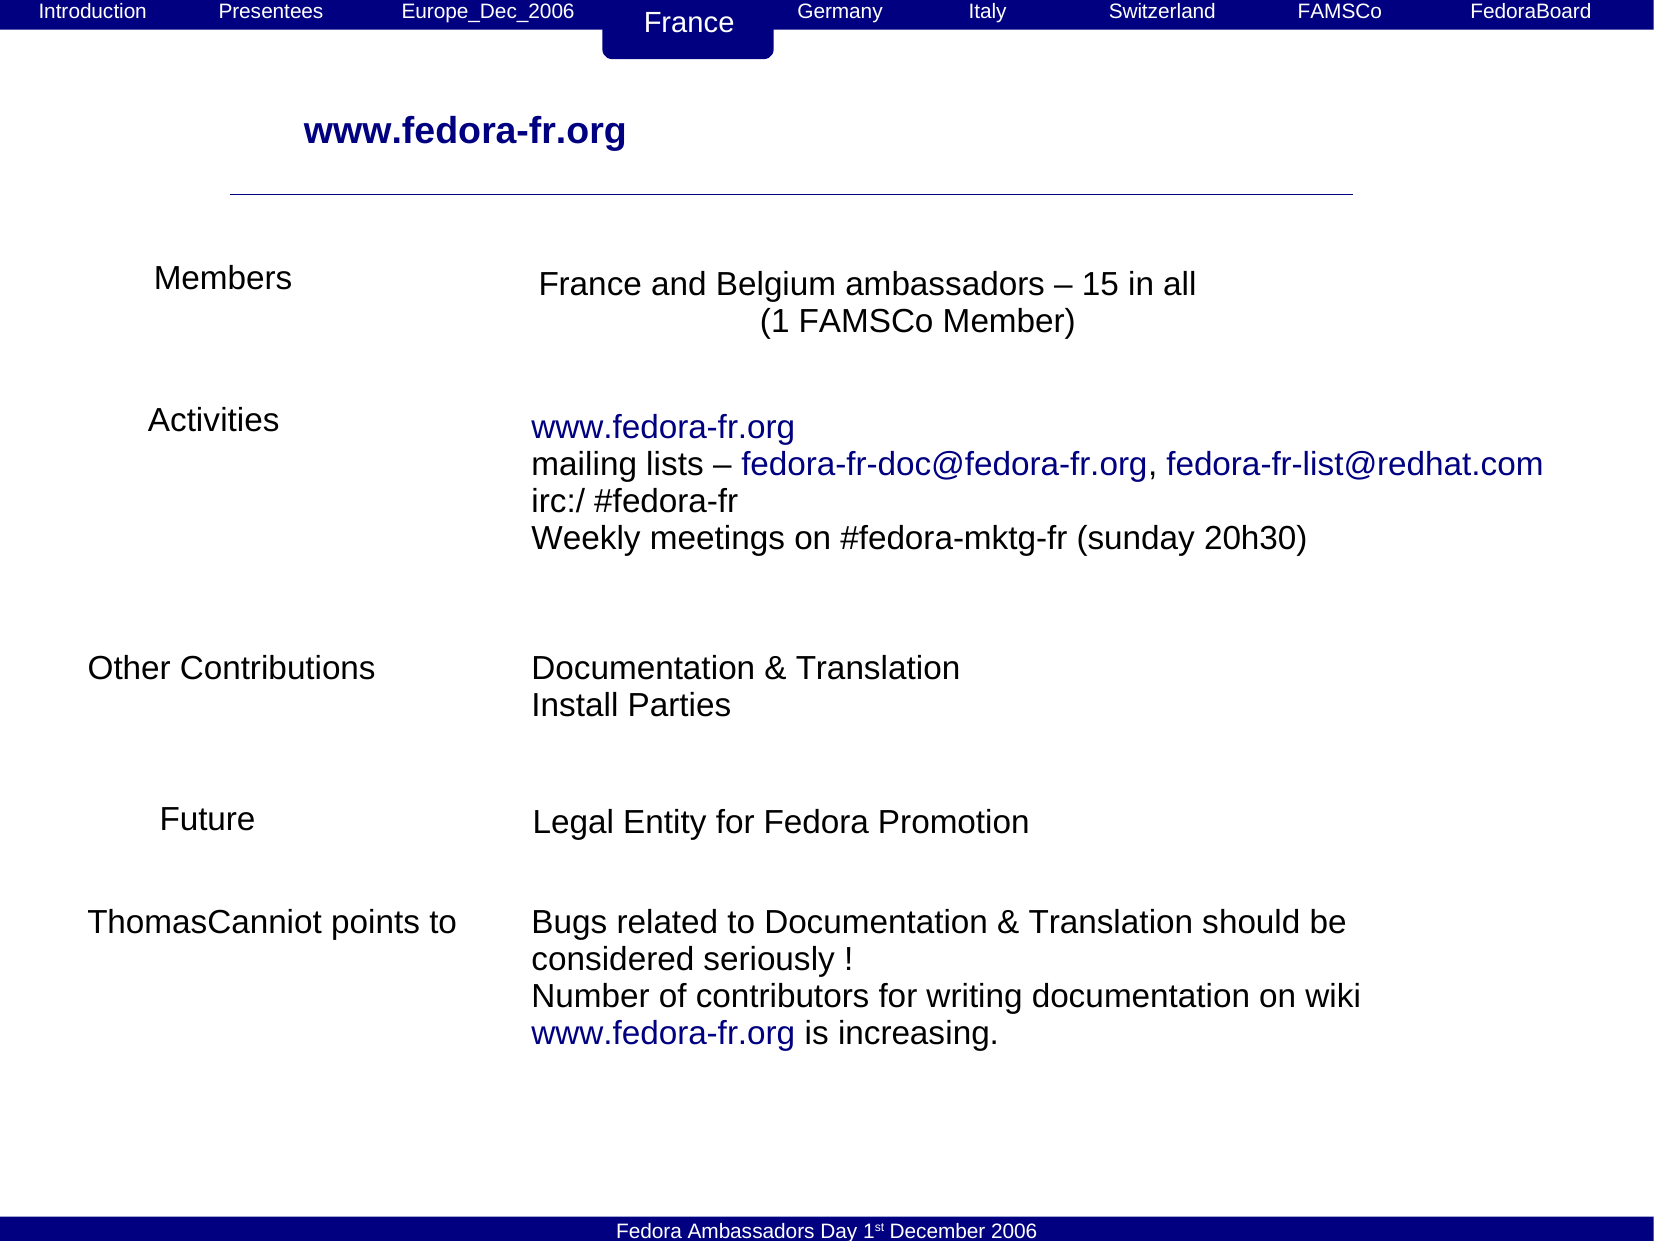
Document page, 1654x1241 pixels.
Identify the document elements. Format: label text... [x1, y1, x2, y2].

text_box ThomasCanniot points to [87, 903, 458, 954]
text_box Documentation & Translation Install Parties [531, 649, 962, 749]
text_box Members [153, 259, 293, 310]
text_box France and Belgium ambassadors – 15 in all (1 FAMSCo Member) [538, 265, 1198, 373]
text_box Legal Entity for Fedora Promotion [532, 803, 1031, 853]
text_box France [643, 5, 734, 50]
text_box Bugs related to Documentation & Translation should be considered seriously ! Number of contributors for writing documentation on wiki www.fedora-fr.org is increasing. [531, 903, 1476, 1102]
text_box www.fedora-fr.org mailing lists – fedora-fr-doc@fedora-fr.org, fedora-fr-list@redhat.com irc:/ #fedora-fr Weekly meetings on #fedora-mktg-fr (sunday 20h30) [531, 408, 1554, 607]
text_box Activities [147, 401, 280, 452]
text_box [602, 0, 774, 60]
text_box www.fedora-fr.org [303, 109, 621, 167]
text_box Other Contributions [87, 649, 377, 700]
text_box Future [159, 800, 256, 851]
